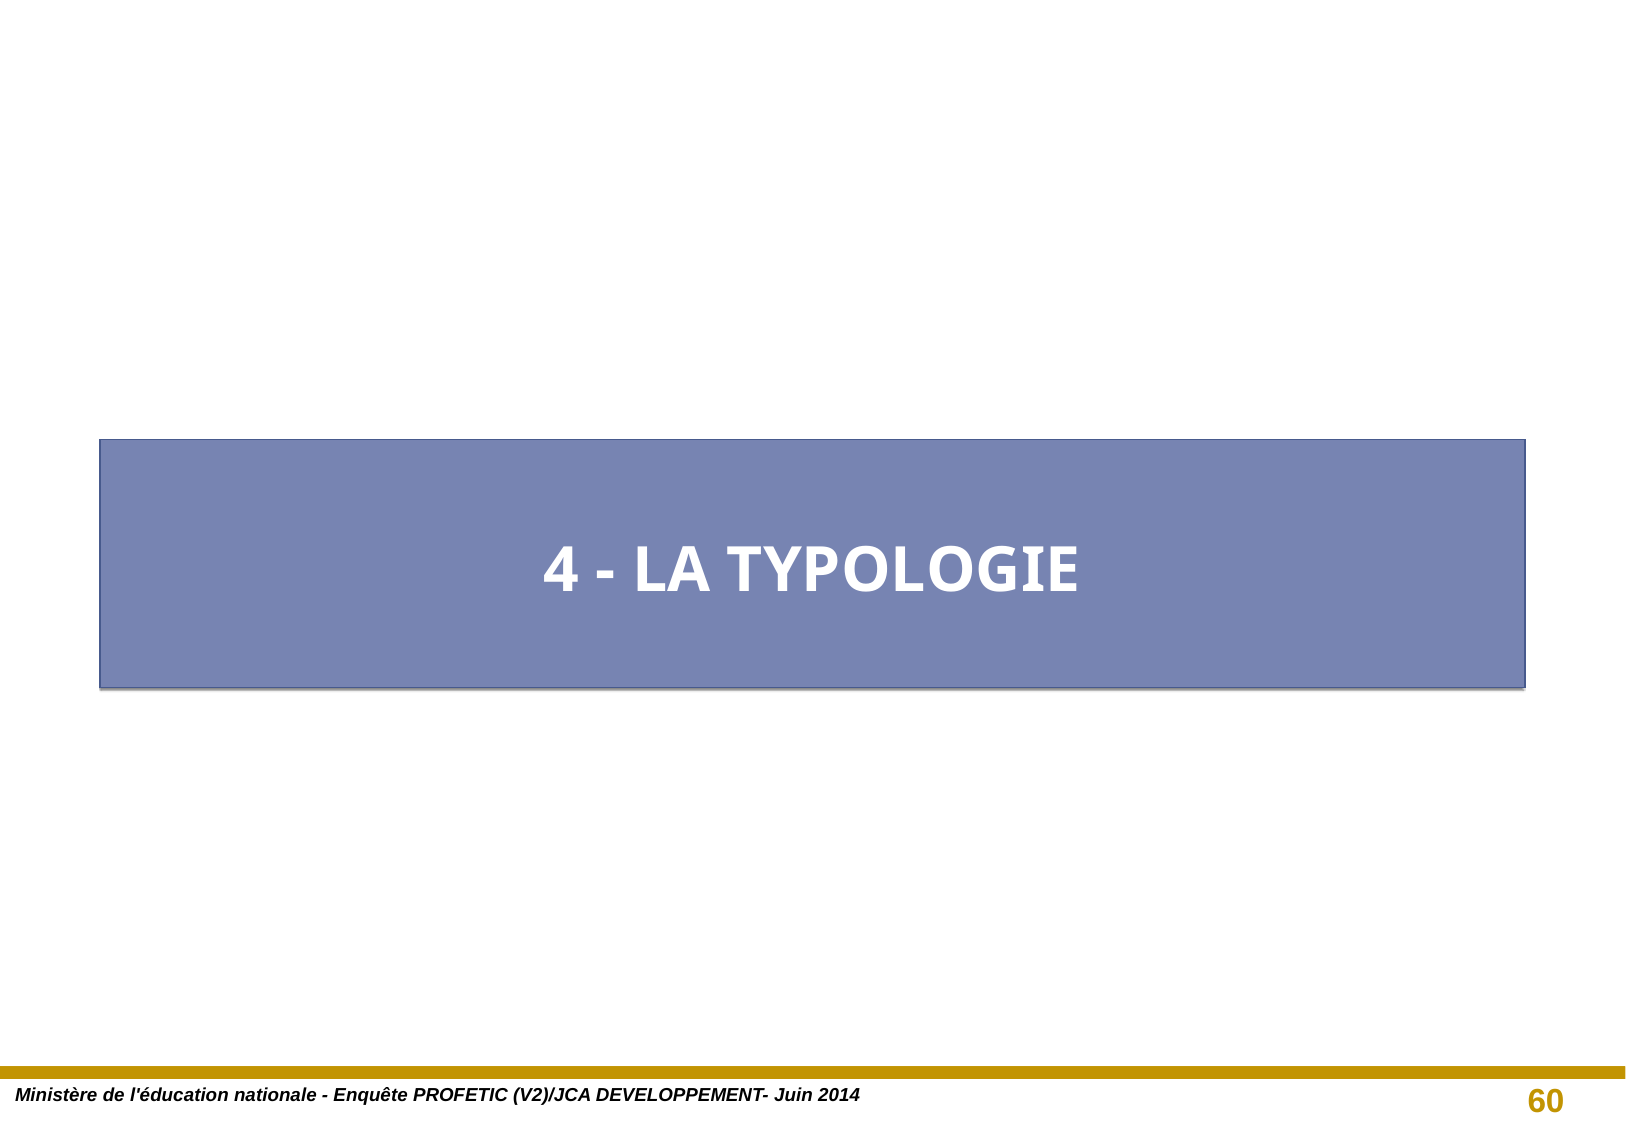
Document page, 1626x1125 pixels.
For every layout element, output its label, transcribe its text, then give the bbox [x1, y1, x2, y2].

text_box 60 [1512, 1071, 1625, 1125]
text_box Ministère de l'éducation nationale - Enquête PROFETIC (V2)/JCA DEVELOPPEMENT- Juin 2014 [0, 1074, 1501, 1125]
title 4 - La typologie [99, 439, 1525, 688]
